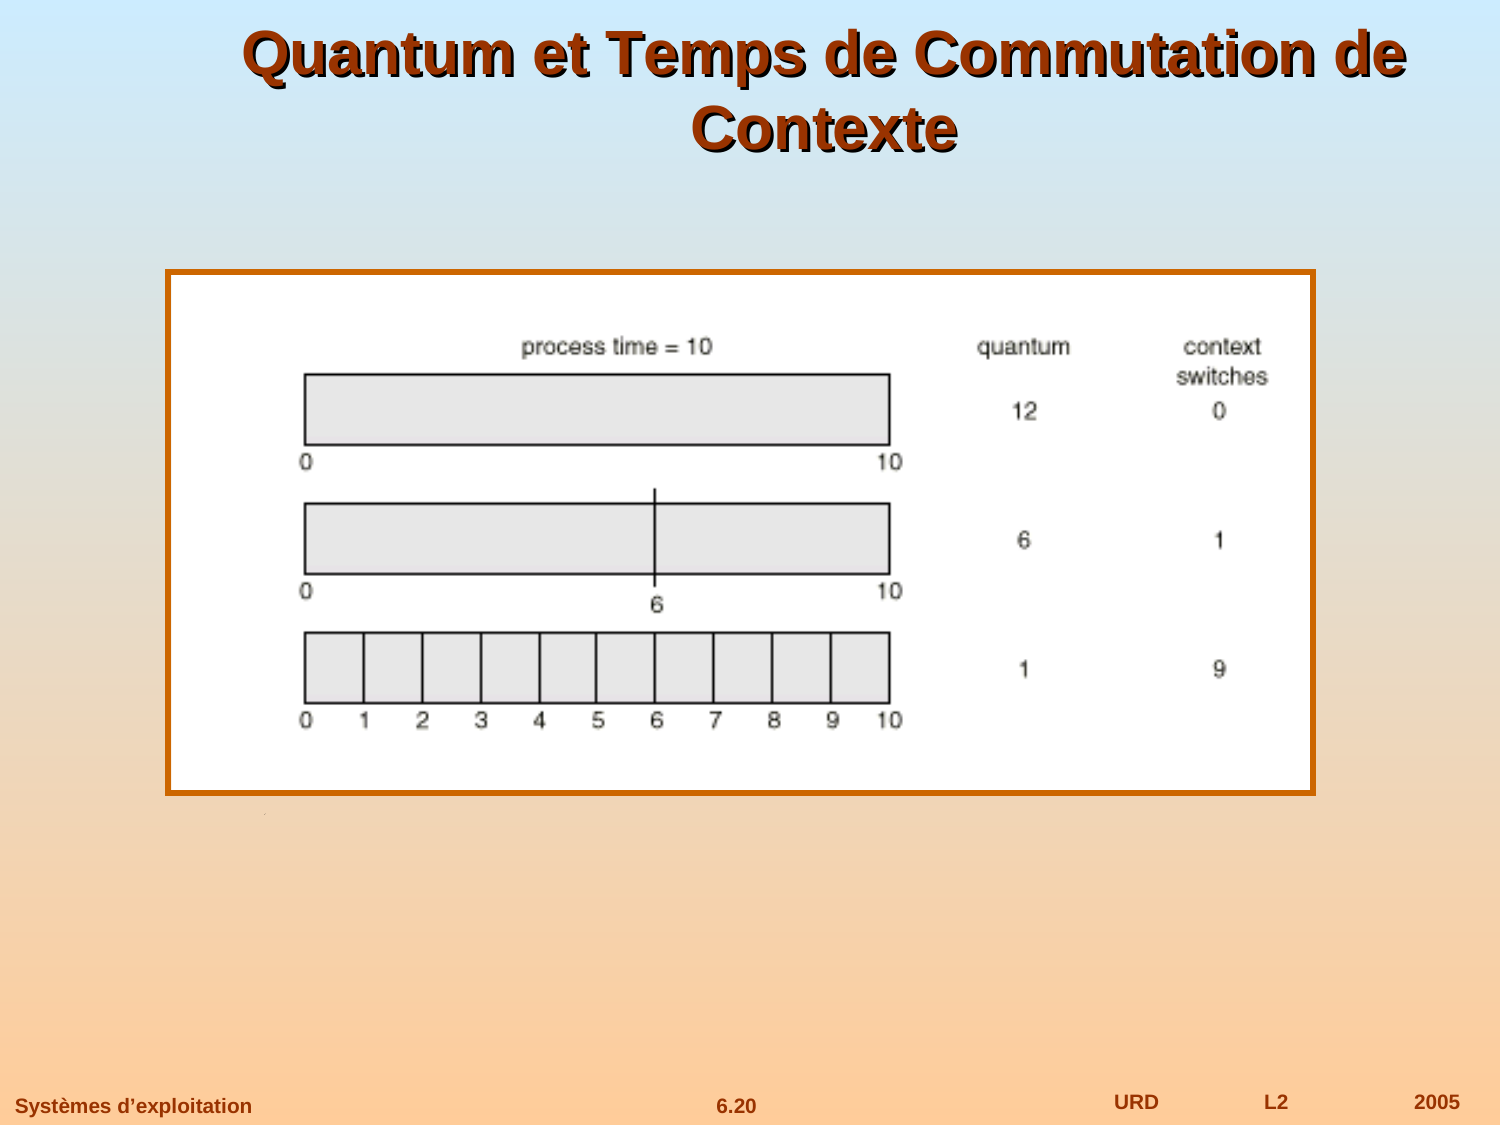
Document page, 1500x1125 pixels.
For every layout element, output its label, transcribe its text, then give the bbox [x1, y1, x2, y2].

picture [171, 275, 1311, 790]
title Quantum et Temps de Commutation de Contexte [182, 94, 1467, 170]
